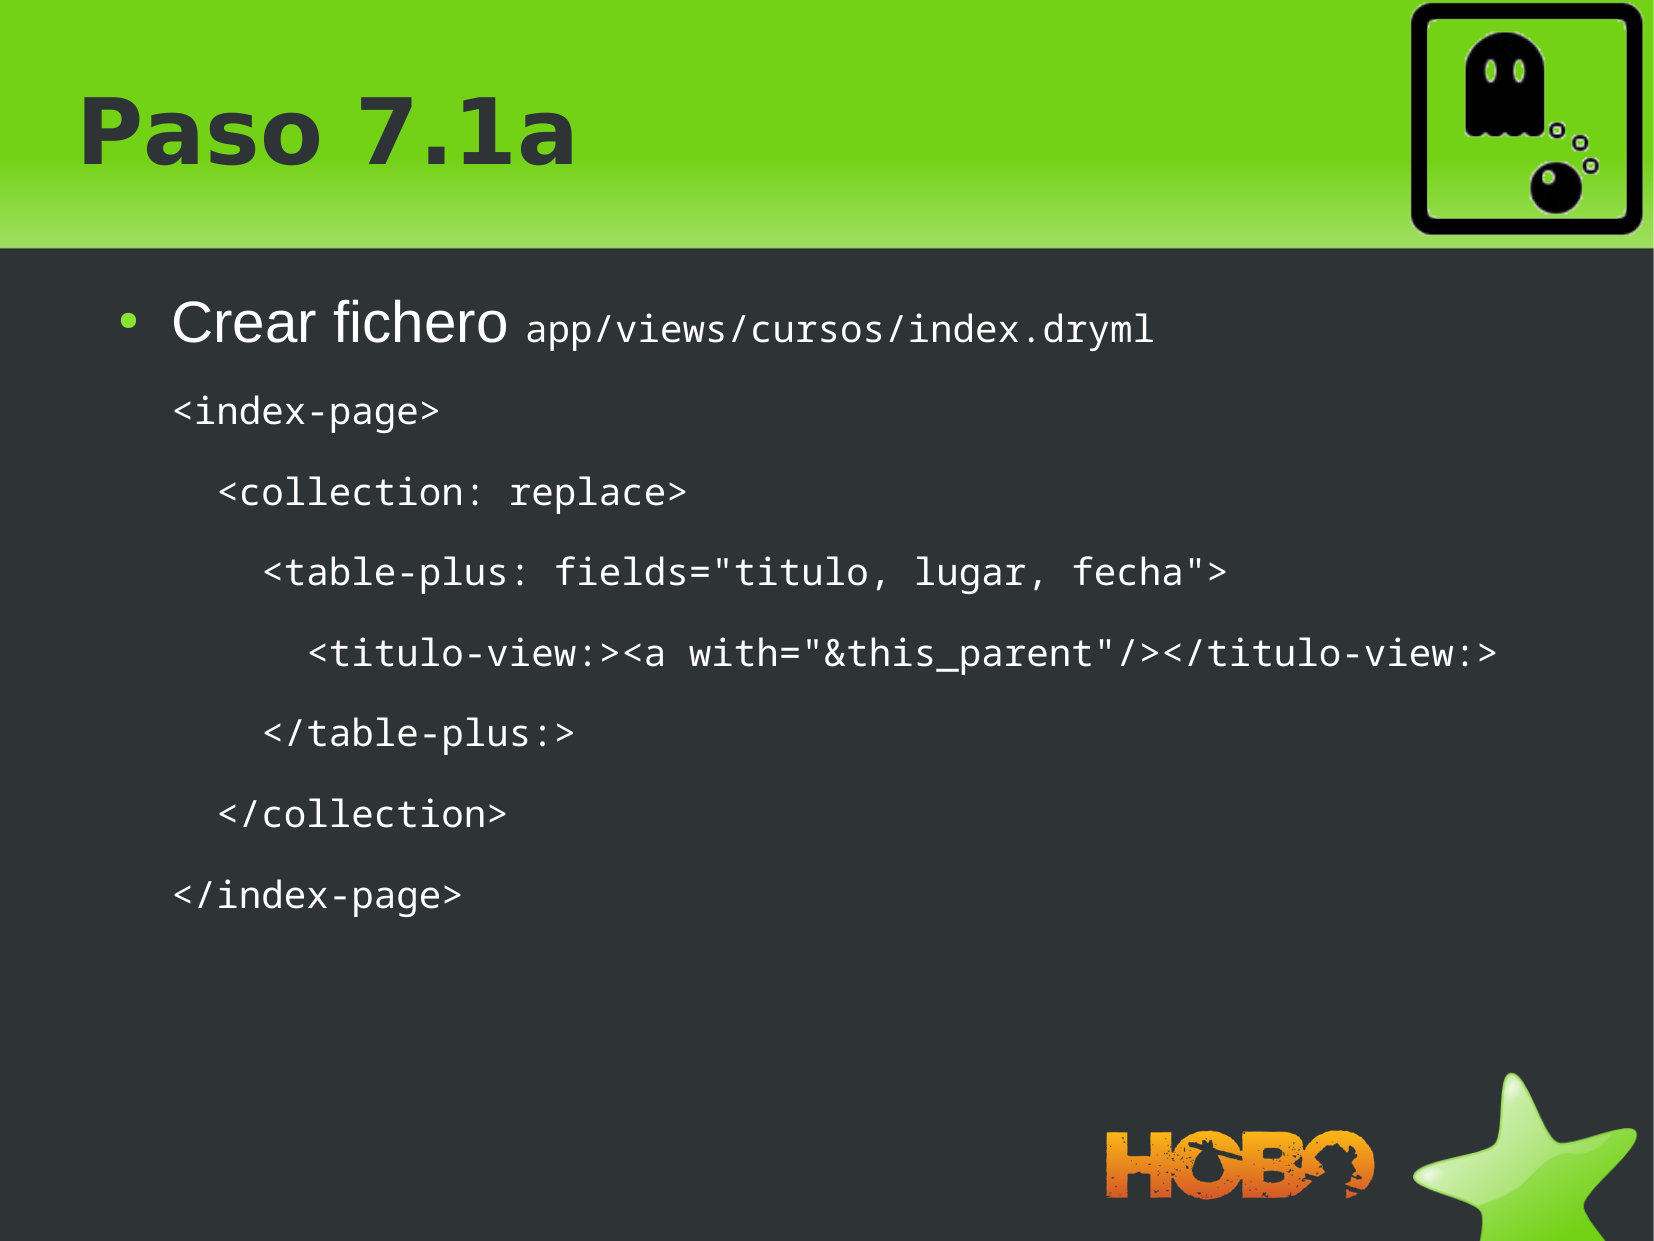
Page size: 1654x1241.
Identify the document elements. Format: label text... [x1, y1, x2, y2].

picture [0, 0, 1654, 1241]
list Crear fichero app/views/cursos/index.dryml <index-page> <collection: replace> <table-plus: fields="titulo, lugar, fecha"> <titulo-view:><a with="&this_parent"/></titulo-view:> </table-plus:> </collection> </index-page> [82, 290, 1571, 1109]
title Paso 7.1a [76, 29, 1565, 237]
